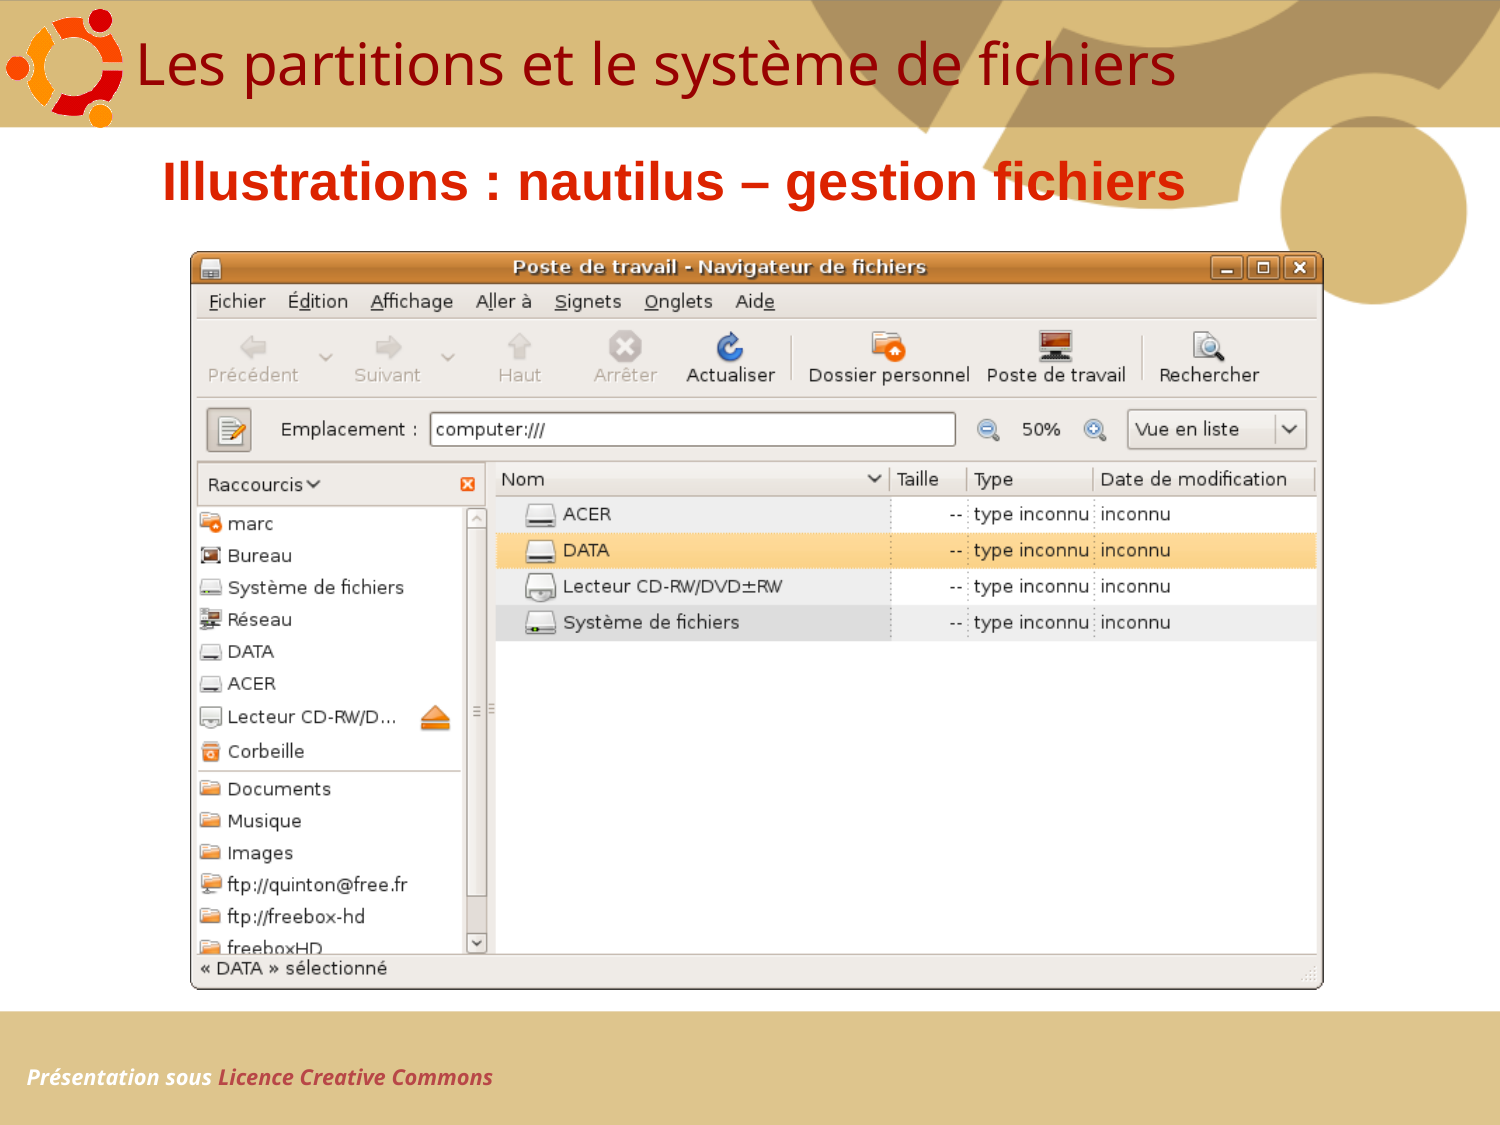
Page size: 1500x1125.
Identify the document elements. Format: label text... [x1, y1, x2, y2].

text_box Illustrations : nautilus – gestion fichiers [147, 147, 1300, 223]
picture [0, 0, 1500, 990]
title Les partitions et le système de fichiers [135, 0, 1417, 177]
